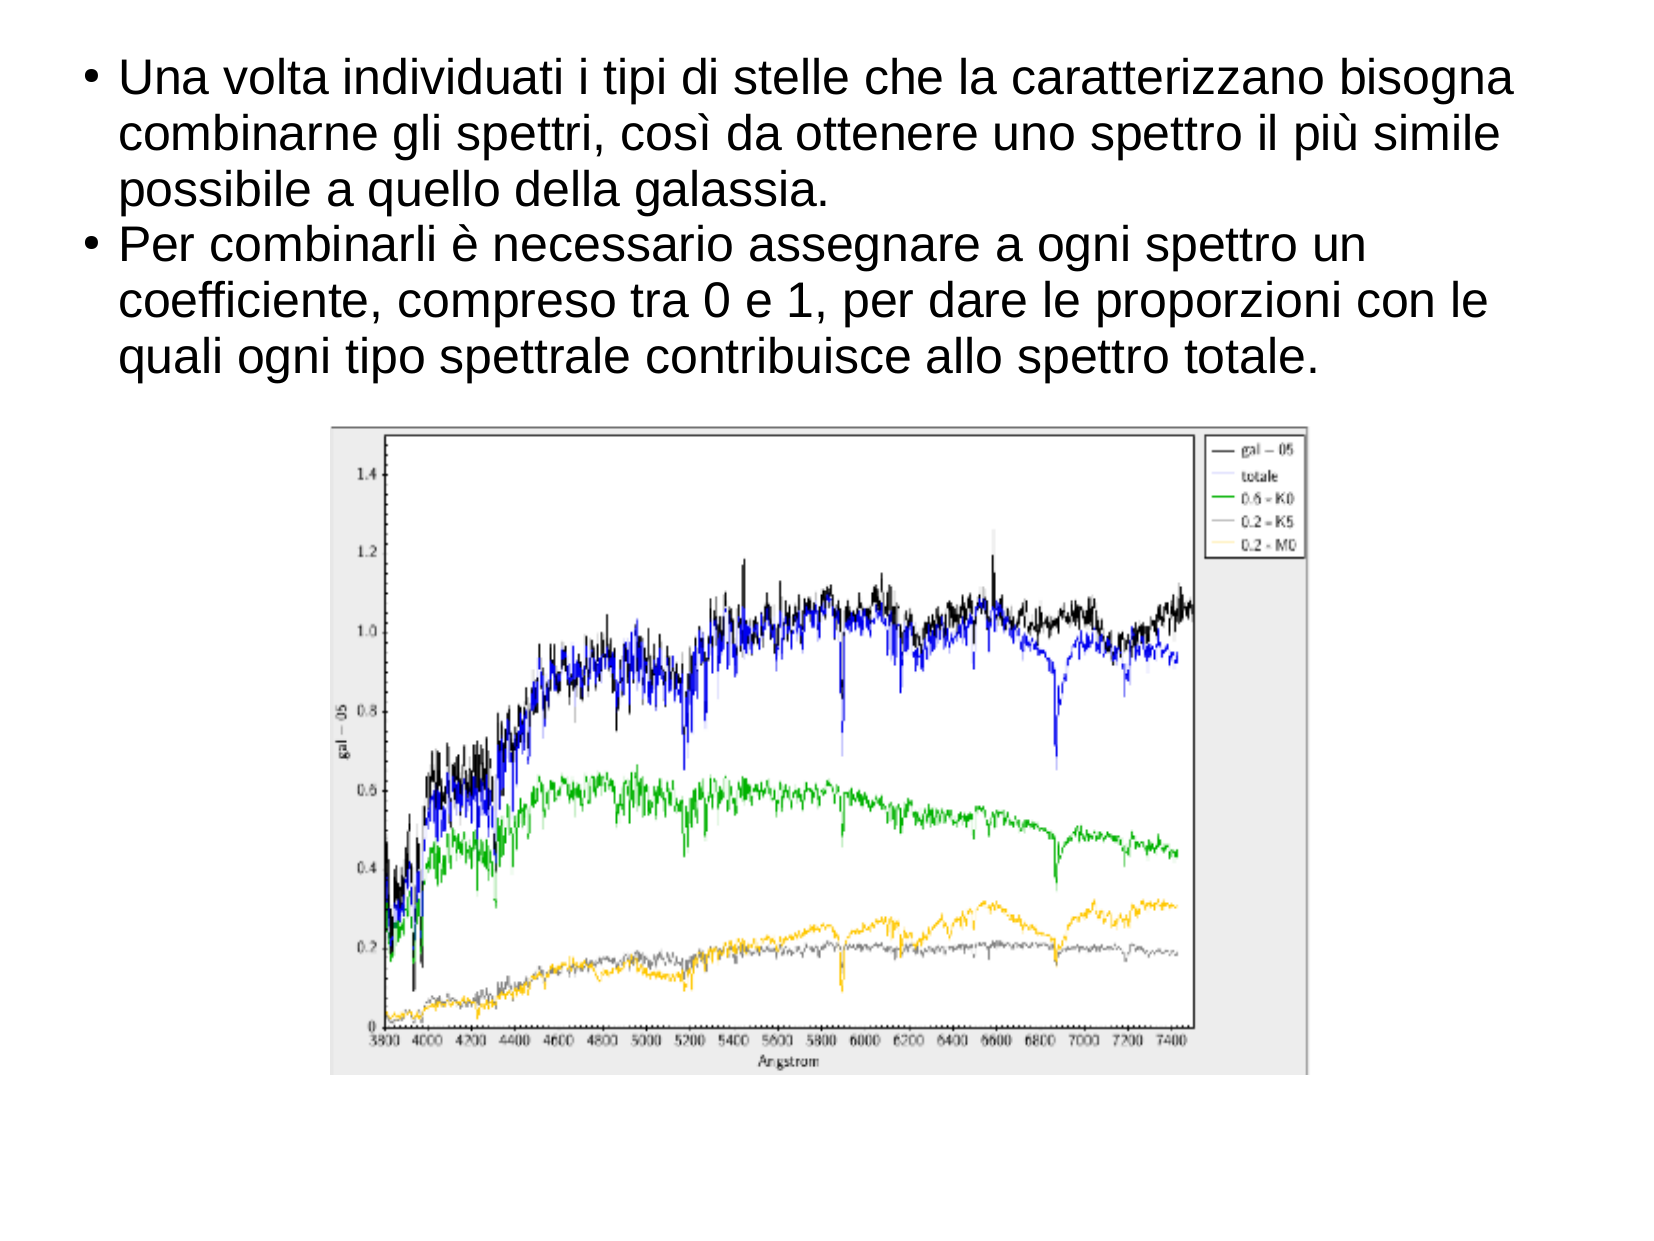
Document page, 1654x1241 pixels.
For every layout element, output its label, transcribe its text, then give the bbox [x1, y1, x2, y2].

picture [330, 425, 1312, 1075]
subtitle Una volta individuati i tipi di stelle che la caratterizzano bisogna combinarne gli spettri, così da ottenere uno spettro il più simile possibile a quello della galassia. Per combinarli è necessario assegnare a ogni spettro un coefficiente, compreso tra 0 e 1, per dare le proporzioni con le quali ogni tipo spettrale contribuisce allo spettro totale. [82, 49, 1571, 1109]
